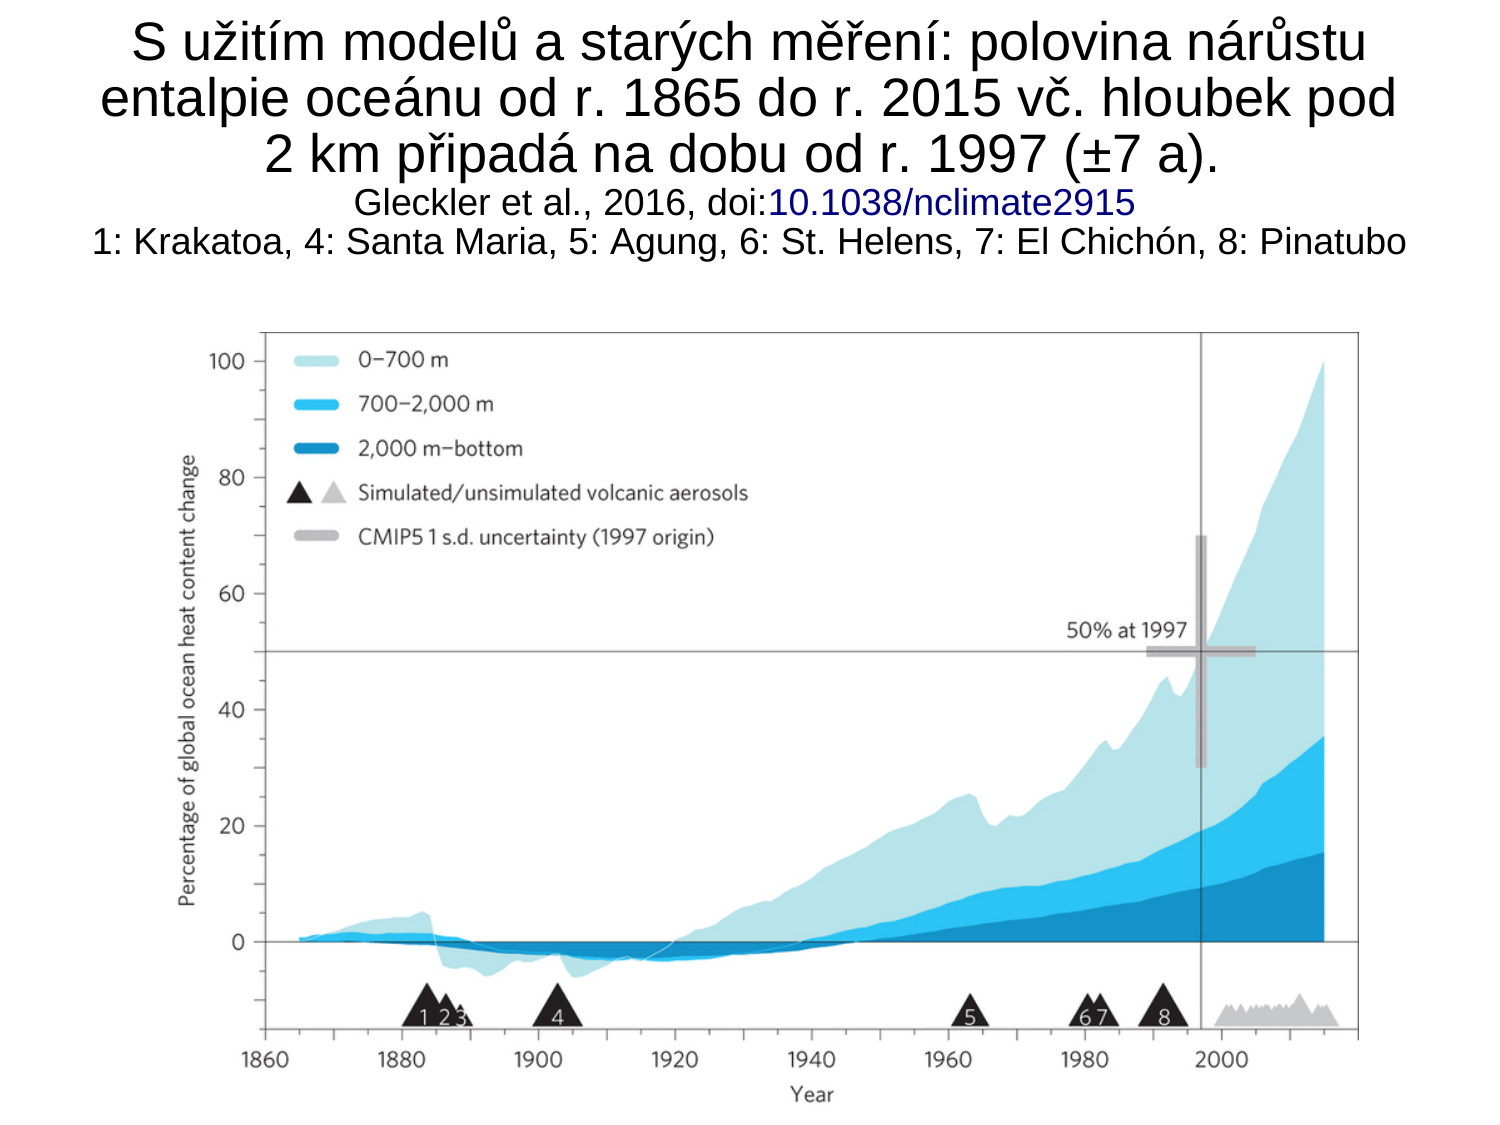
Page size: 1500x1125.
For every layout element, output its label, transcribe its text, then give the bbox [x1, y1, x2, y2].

title S užitím modelů a starých měření: polovina nárůstu entalpie oceánu od r. 1865 do r. 2015 vč. hloubek pod 2 km připadá na dobu od r. 1997 (±7 a). Gleckler et al., 2016, doi:10.1038/nclimate2915 1: Krakatoa, 4: Santa Maria, 5: Agung, 6: St. Helens, 7: El Chichón, 8: Pinatubo [75, 12, 1425, 265]
picture [175, 332, 1359, 1108]
